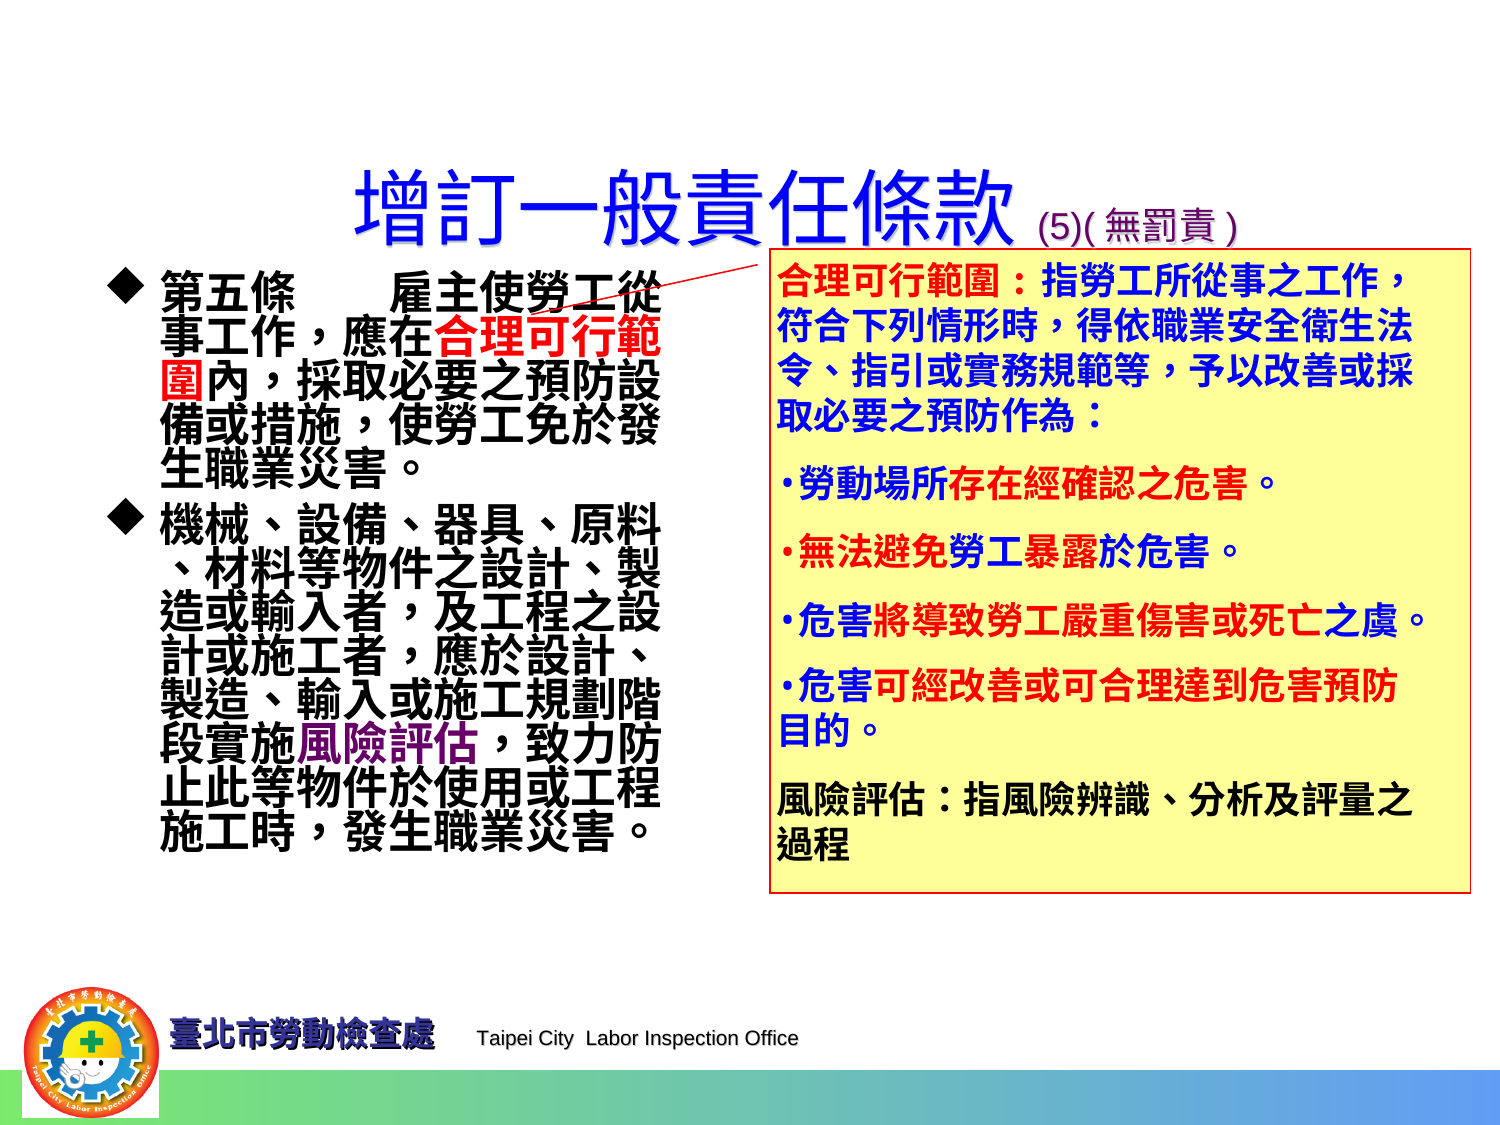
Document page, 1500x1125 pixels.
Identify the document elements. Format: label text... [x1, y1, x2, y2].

text_box 合理可行範圍:指勞工所從事之工作，符合下列情形時，得依職業安全衛生法令、指引或實務規範等，予以改善或採取必要之預防作為： 勞動場所存在經確認之危害。 無法避免勞工暴露於危害。 危害將導致勞工嚴重傷害或死亡之虞。 危害可經改善或可合理達到危害預防目的。 風險評估：指風險辨識、分析及評量之過程 [761, 248, 1447, 874]
text_box [531, 265, 757, 315]
picture [22, 987, 159, 1118]
text_box 增訂一般責任條款(5)(無罰責) [336, 148, 1254, 265]
list 第五條 雇主使勞工從事工作，應在合理可行範圍內，採取必要之預防設備或措施，使勞工免於發生職業災害。 機械、設備、器具、原料、材料等物件之設計、製造或輸入者，及工程之設計或施工者，應於設計、製造、輸入或施工規劃階段實施風險評估，致力防止此等物件於使用或工程施工時，發生職業災害。 [88, 267, 715, 953]
text_box [770, 249, 1471, 893]
